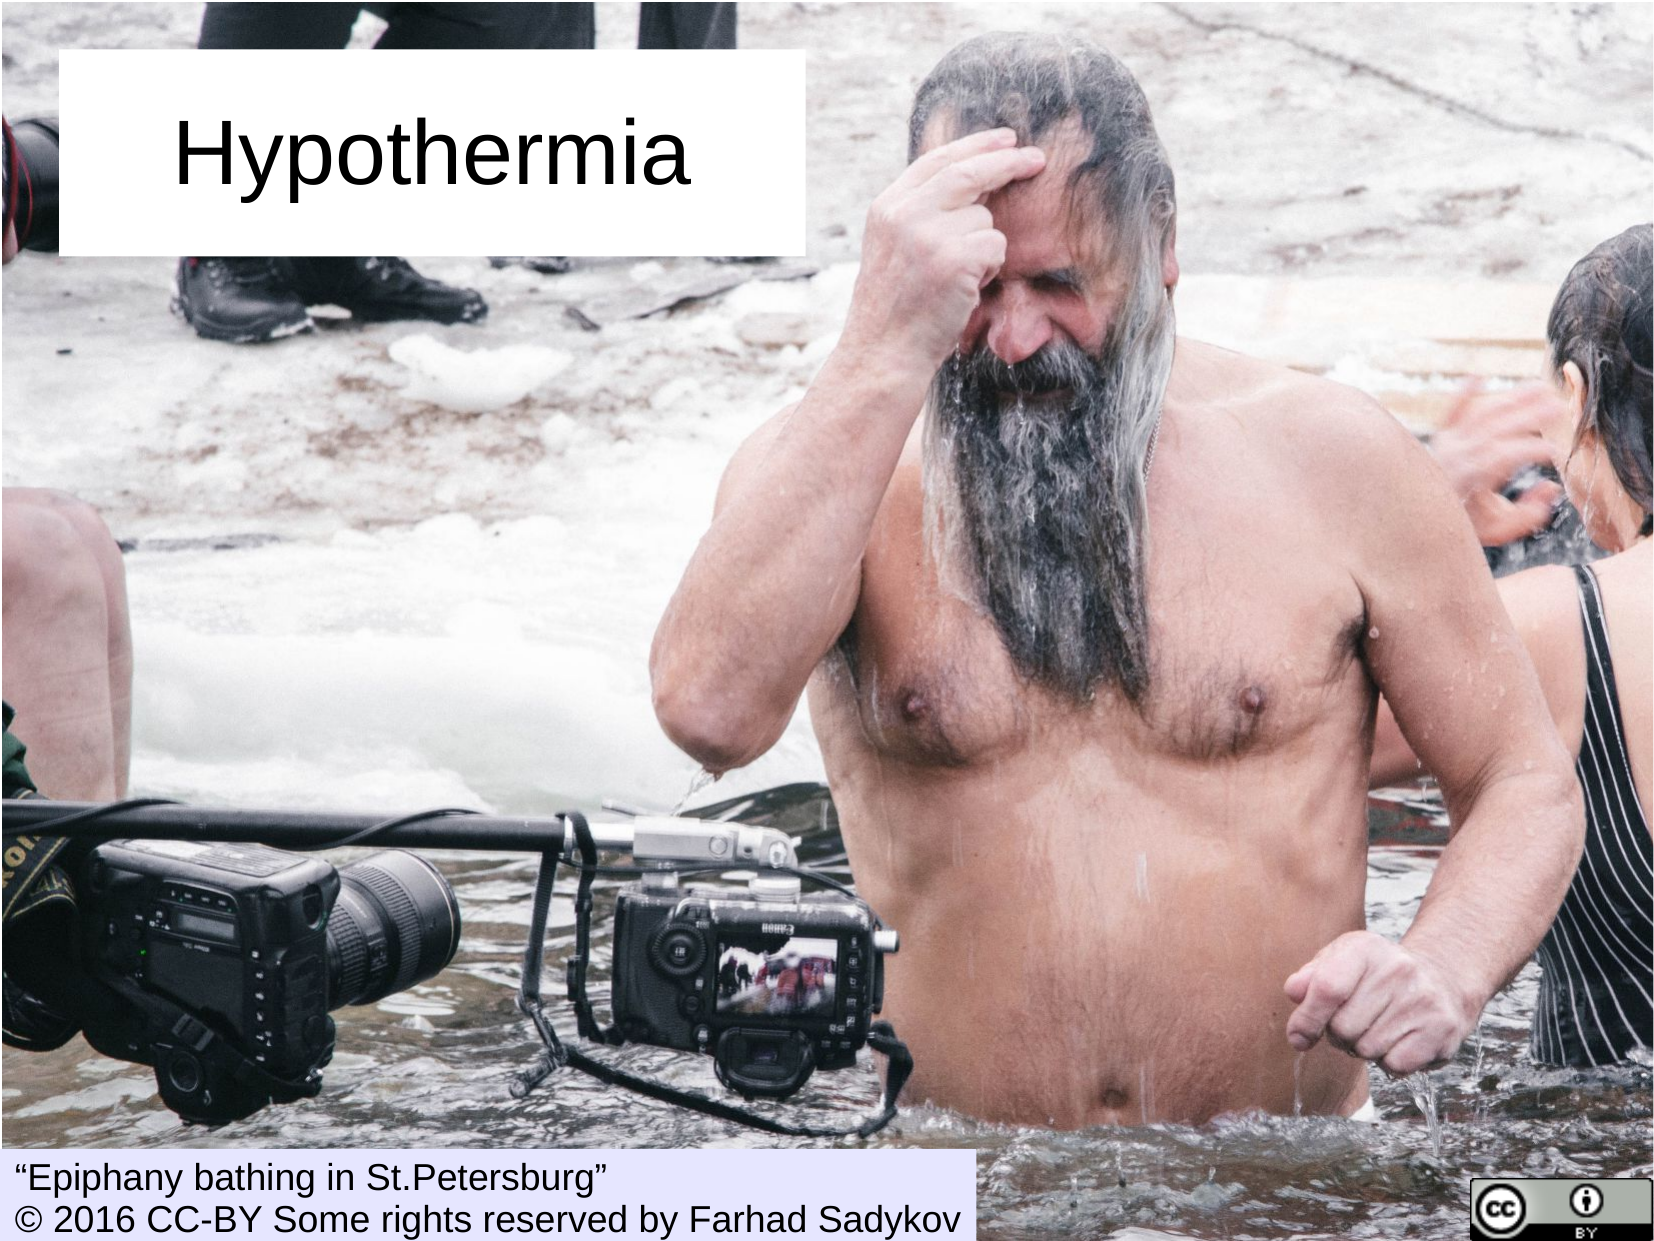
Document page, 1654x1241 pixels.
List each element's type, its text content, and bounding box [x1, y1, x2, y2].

title Hypothermia [59, 49, 806, 257]
text_box “Epiphany bathing in St.Petersburg” © 2016 CC-BY Some rights reserved by Farhad Sadykov [0, 1148, 977, 1241]
picture [2, 2, 1654, 1241]
